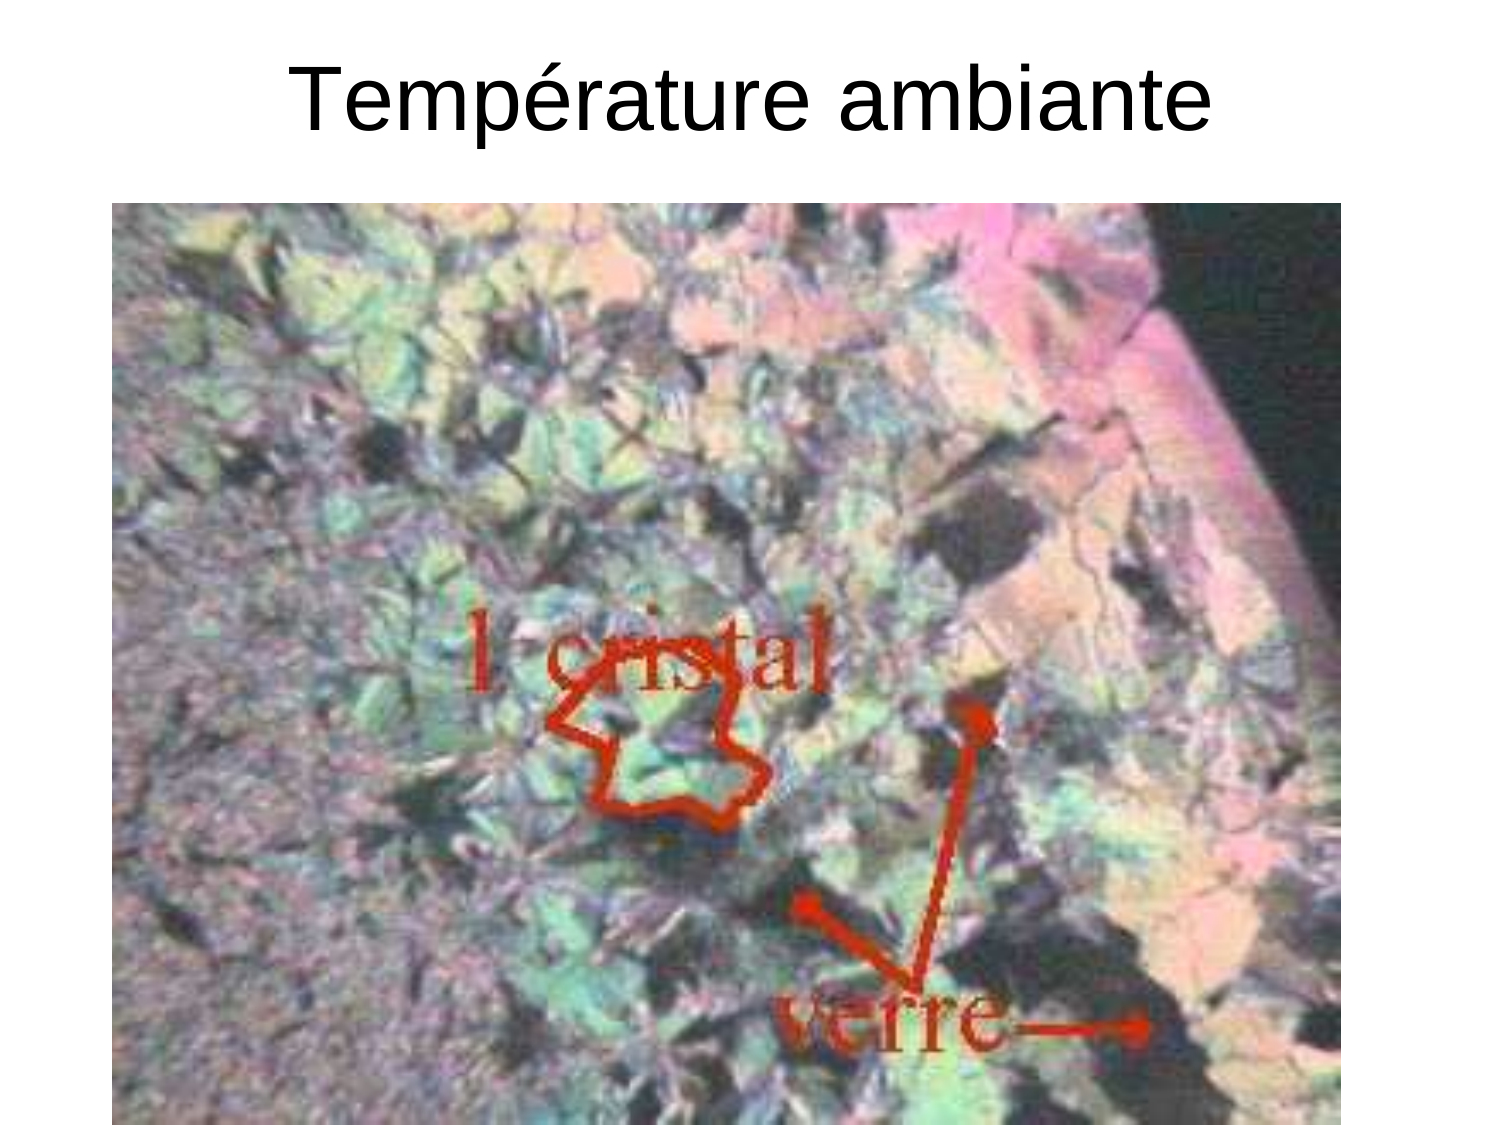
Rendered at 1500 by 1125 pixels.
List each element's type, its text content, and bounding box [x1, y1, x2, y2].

picture [112, 203, 1341, 1125]
title Température ambiante [76, 0, 1427, 188]
